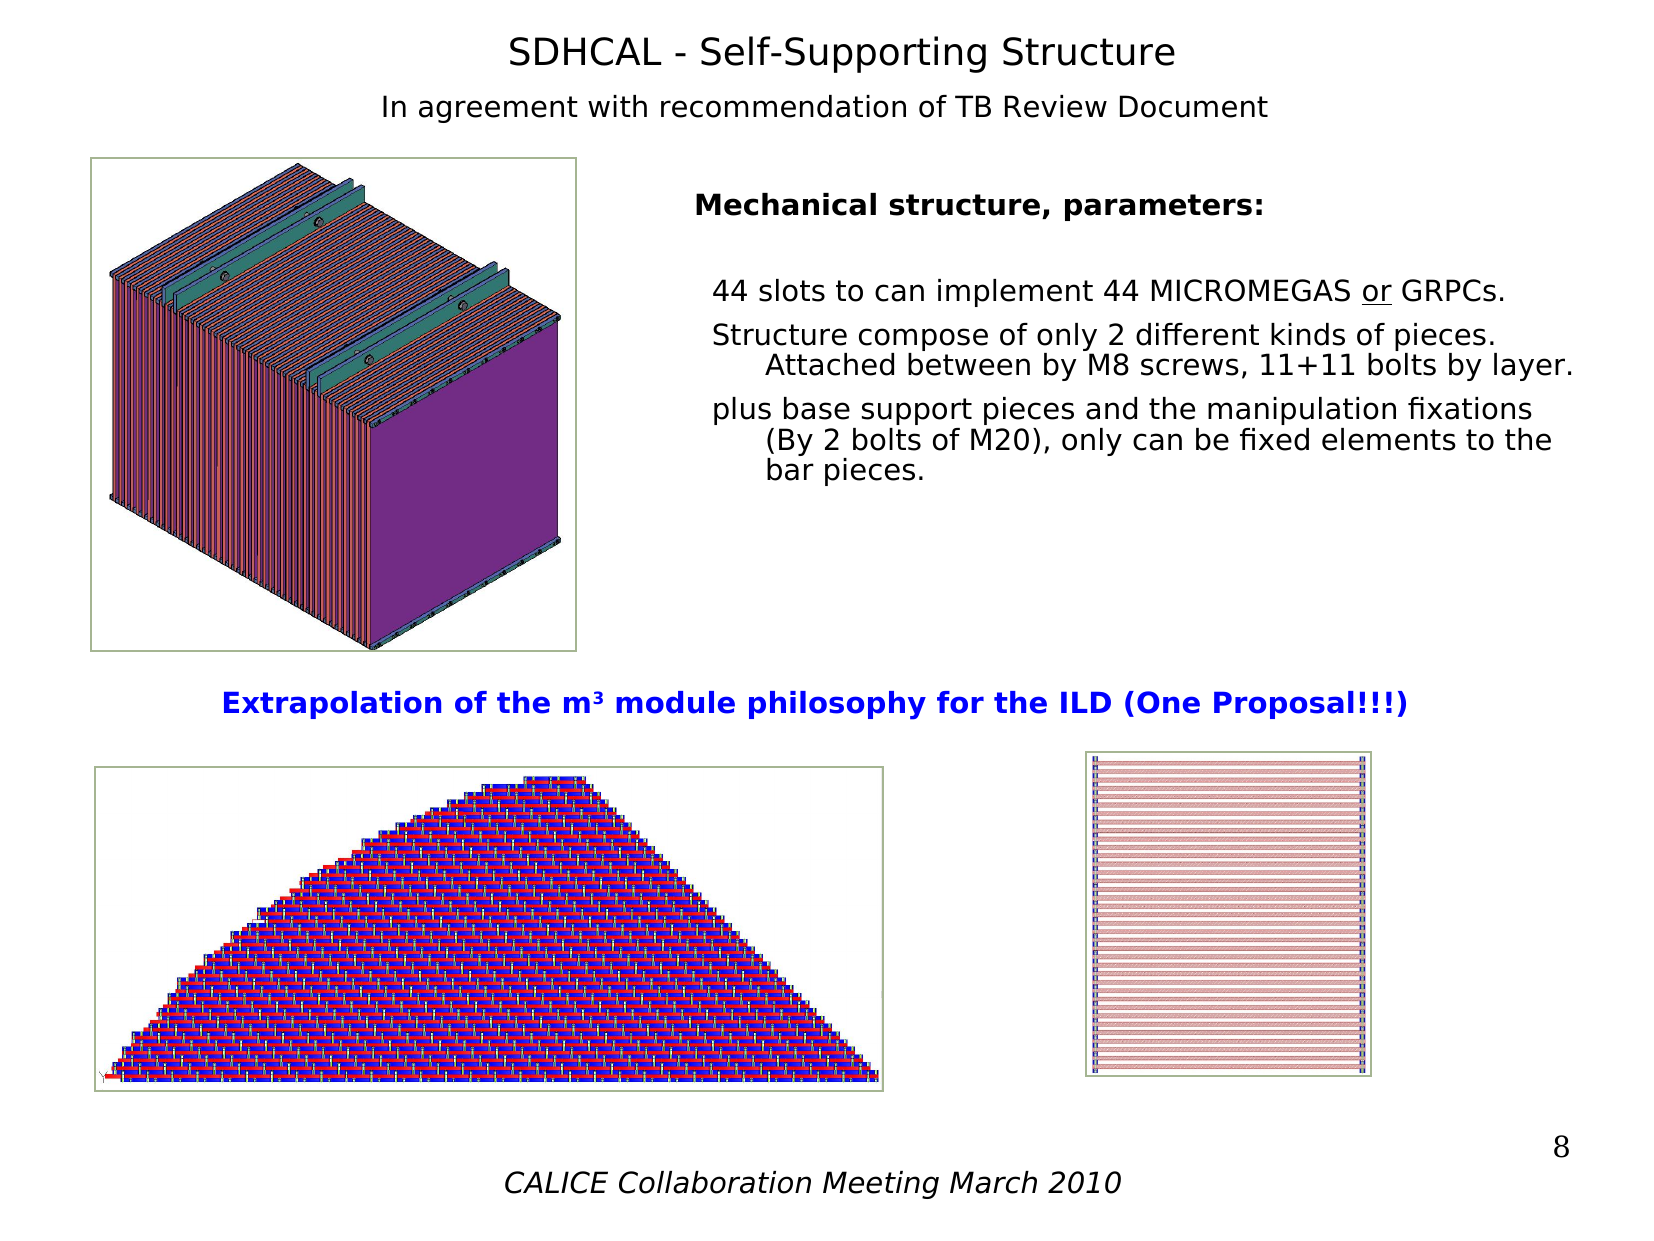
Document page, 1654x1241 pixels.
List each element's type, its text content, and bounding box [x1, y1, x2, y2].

text_box SDHCAL - Self-Supporting Structure [493, 23, 1177, 82]
text_box Extrapolation of the m3 module philosophy for the ILD (One Proposal!!!) [206, 679, 1447, 729]
picture [92, 159, 575, 651]
text_box In agreement with recommendation of TB Review Document [366, 82, 1284, 132]
list Mechanical structure, parameters: 44 slots to can implement 44 MICROMEGAS or GRPCs. Structure compose of only 2 different kinds of pieces. Attached between by M8 screws, 11+11 bolts by layer. plus base support pieces and the manipulation fixations (By 2 bolts of M20), only can be fixed elements to the bar pieces. [679, 183, 1595, 581]
picture [1086, 752, 1370, 1075]
picture [96, 767, 882, 1090]
